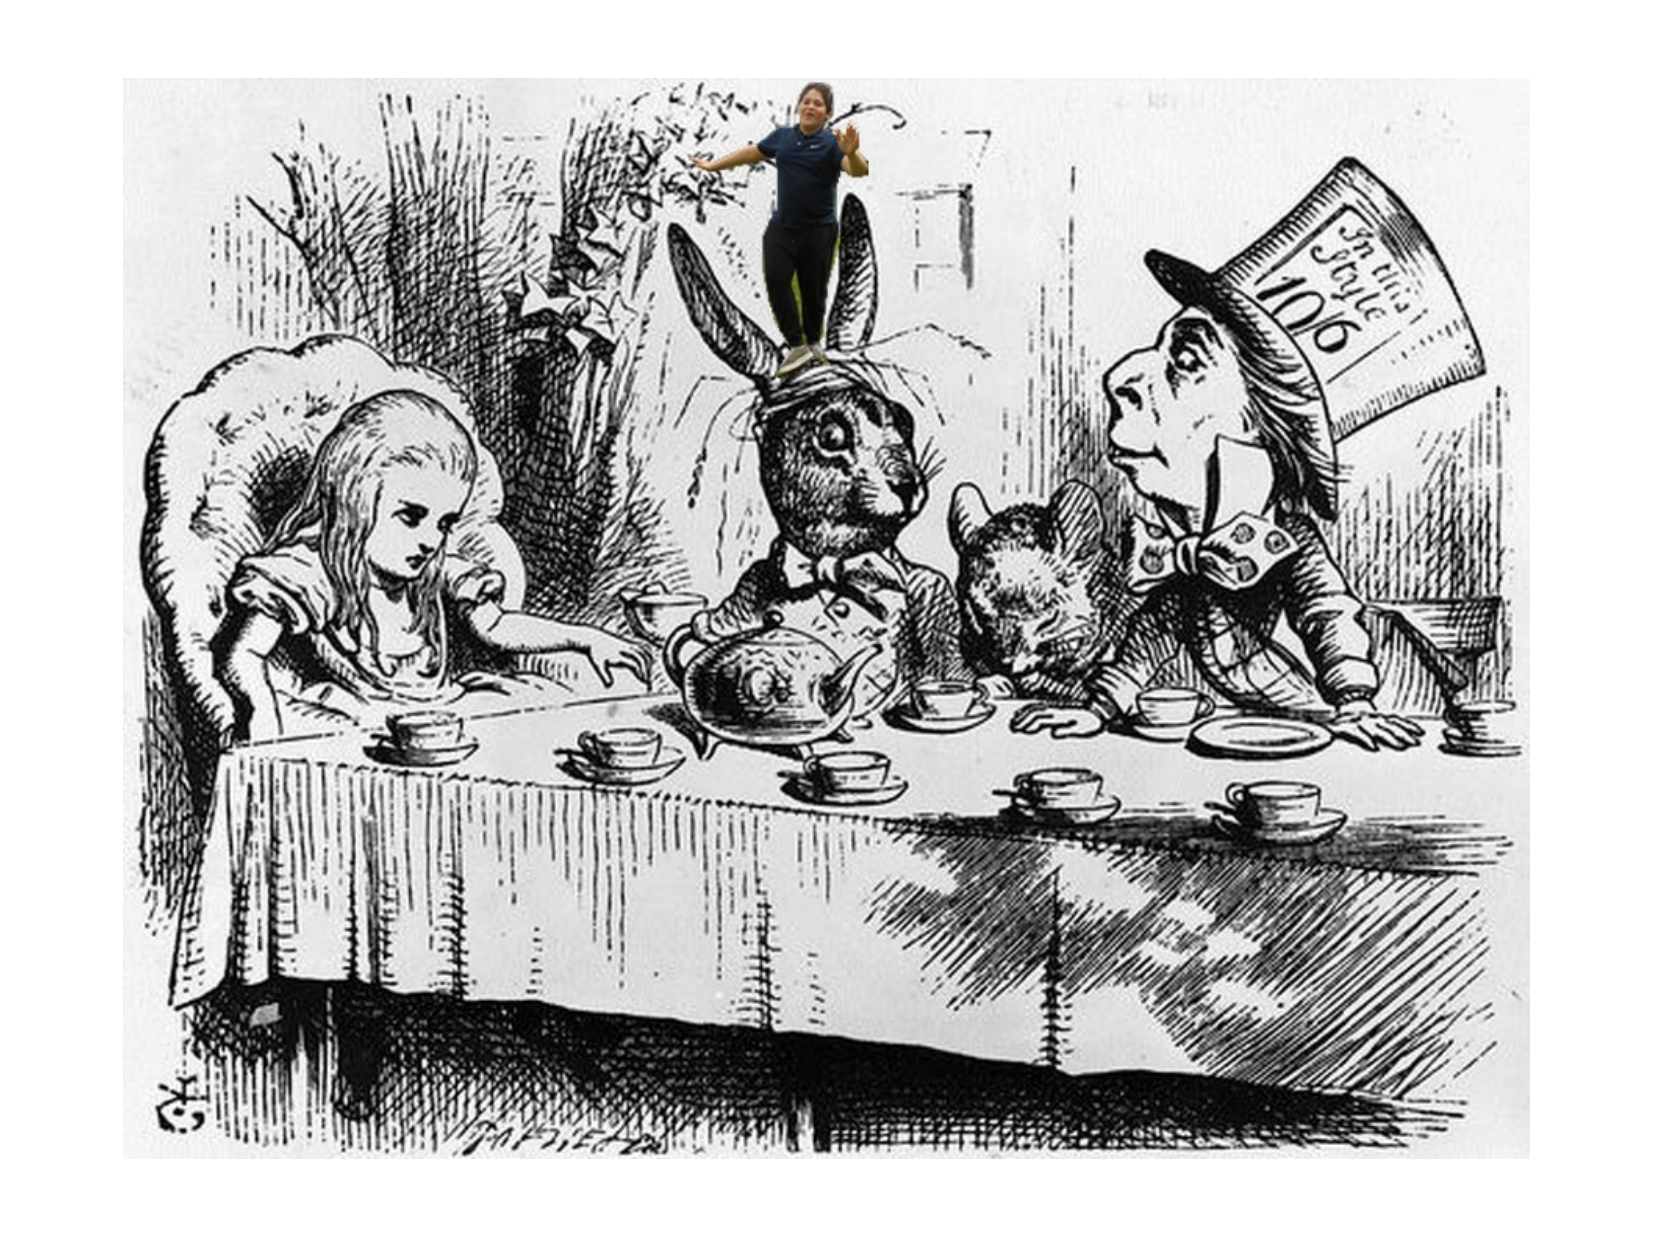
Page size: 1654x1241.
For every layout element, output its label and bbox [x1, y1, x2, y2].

picture [123, 78, 1530, 1159]
